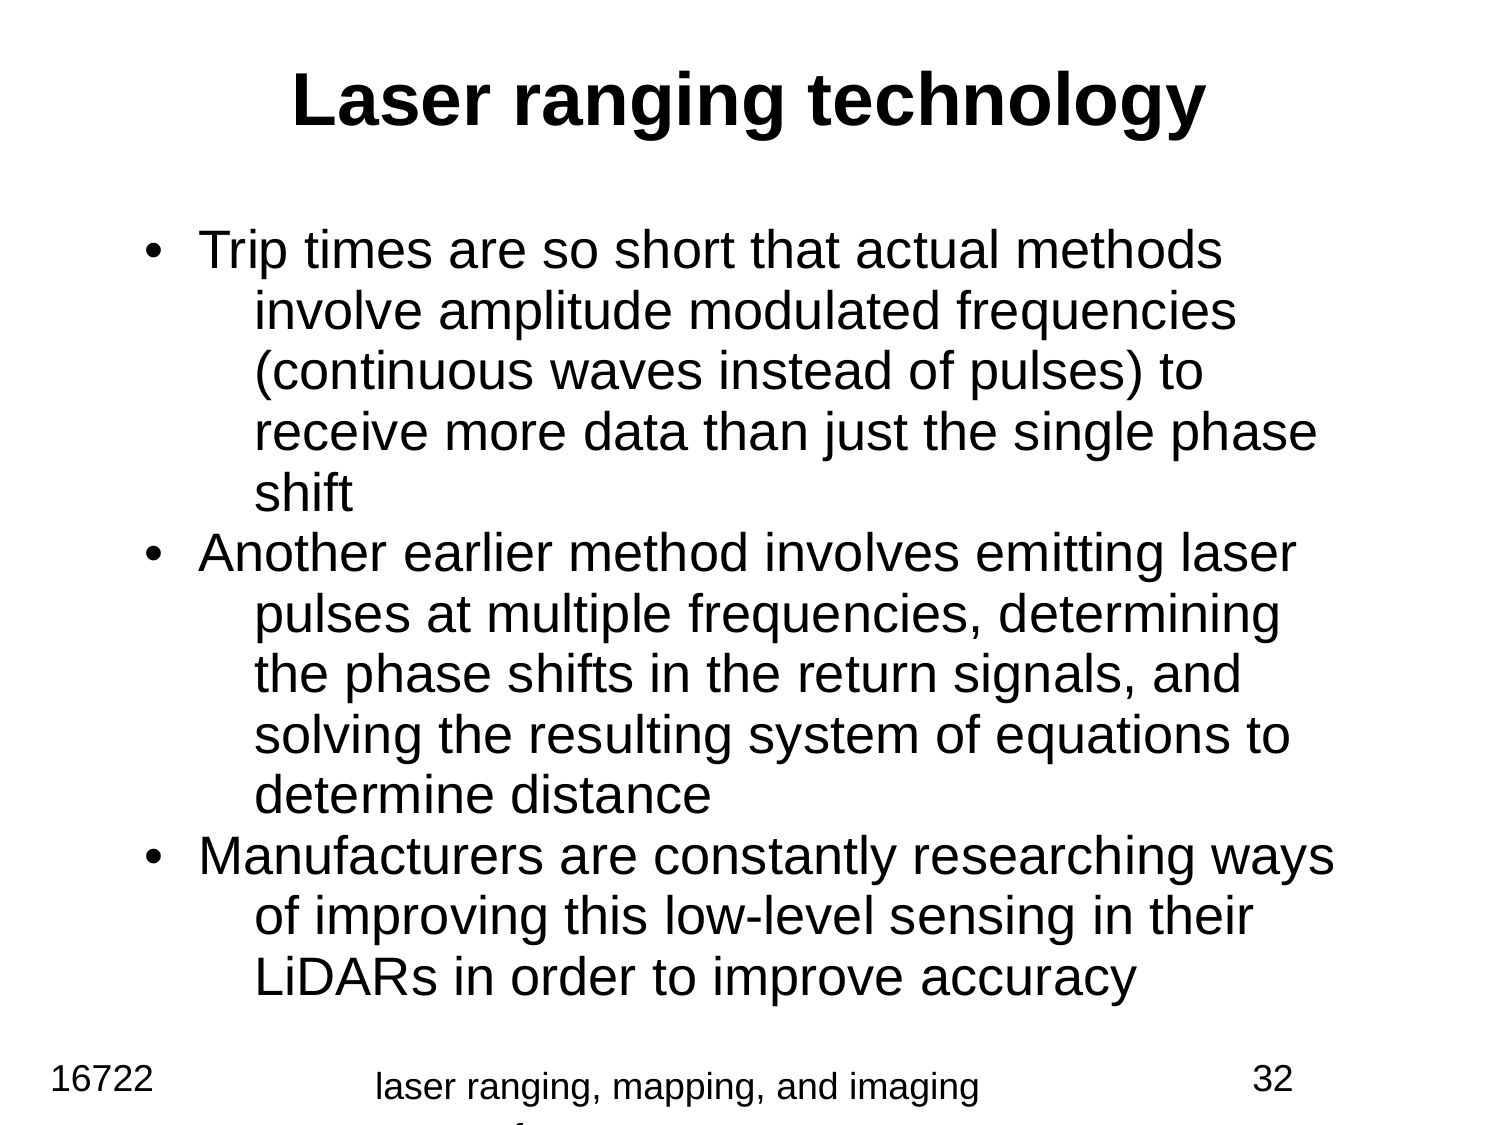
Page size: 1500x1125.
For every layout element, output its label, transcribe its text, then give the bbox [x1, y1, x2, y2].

slide_number 16722 [24, 1050, 350, 1100]
list Trip times are so short that actual methods involve amplitude modulated frequencies (continuous waves instead of pulses) to receive more data than just the single phase shift Another earlier method involves emitting laser pulses at multiple frequencies, determining the phase shifts in the return signals, and solving the resulting system of equations to determine distance Manufacturers are constantly researching ways of improving this low-level sensing in their LiDARs in order to improve accuracy [112, 212, 1375, 813]
title Laser ranging technology [24, 37, 1475, 163]
footer laser ranging, mapping, and imaging systems for exploration robots [350, 1050, 1100, 1100]
slide_number <number>2 [1237, 1050, 1425, 1100]
